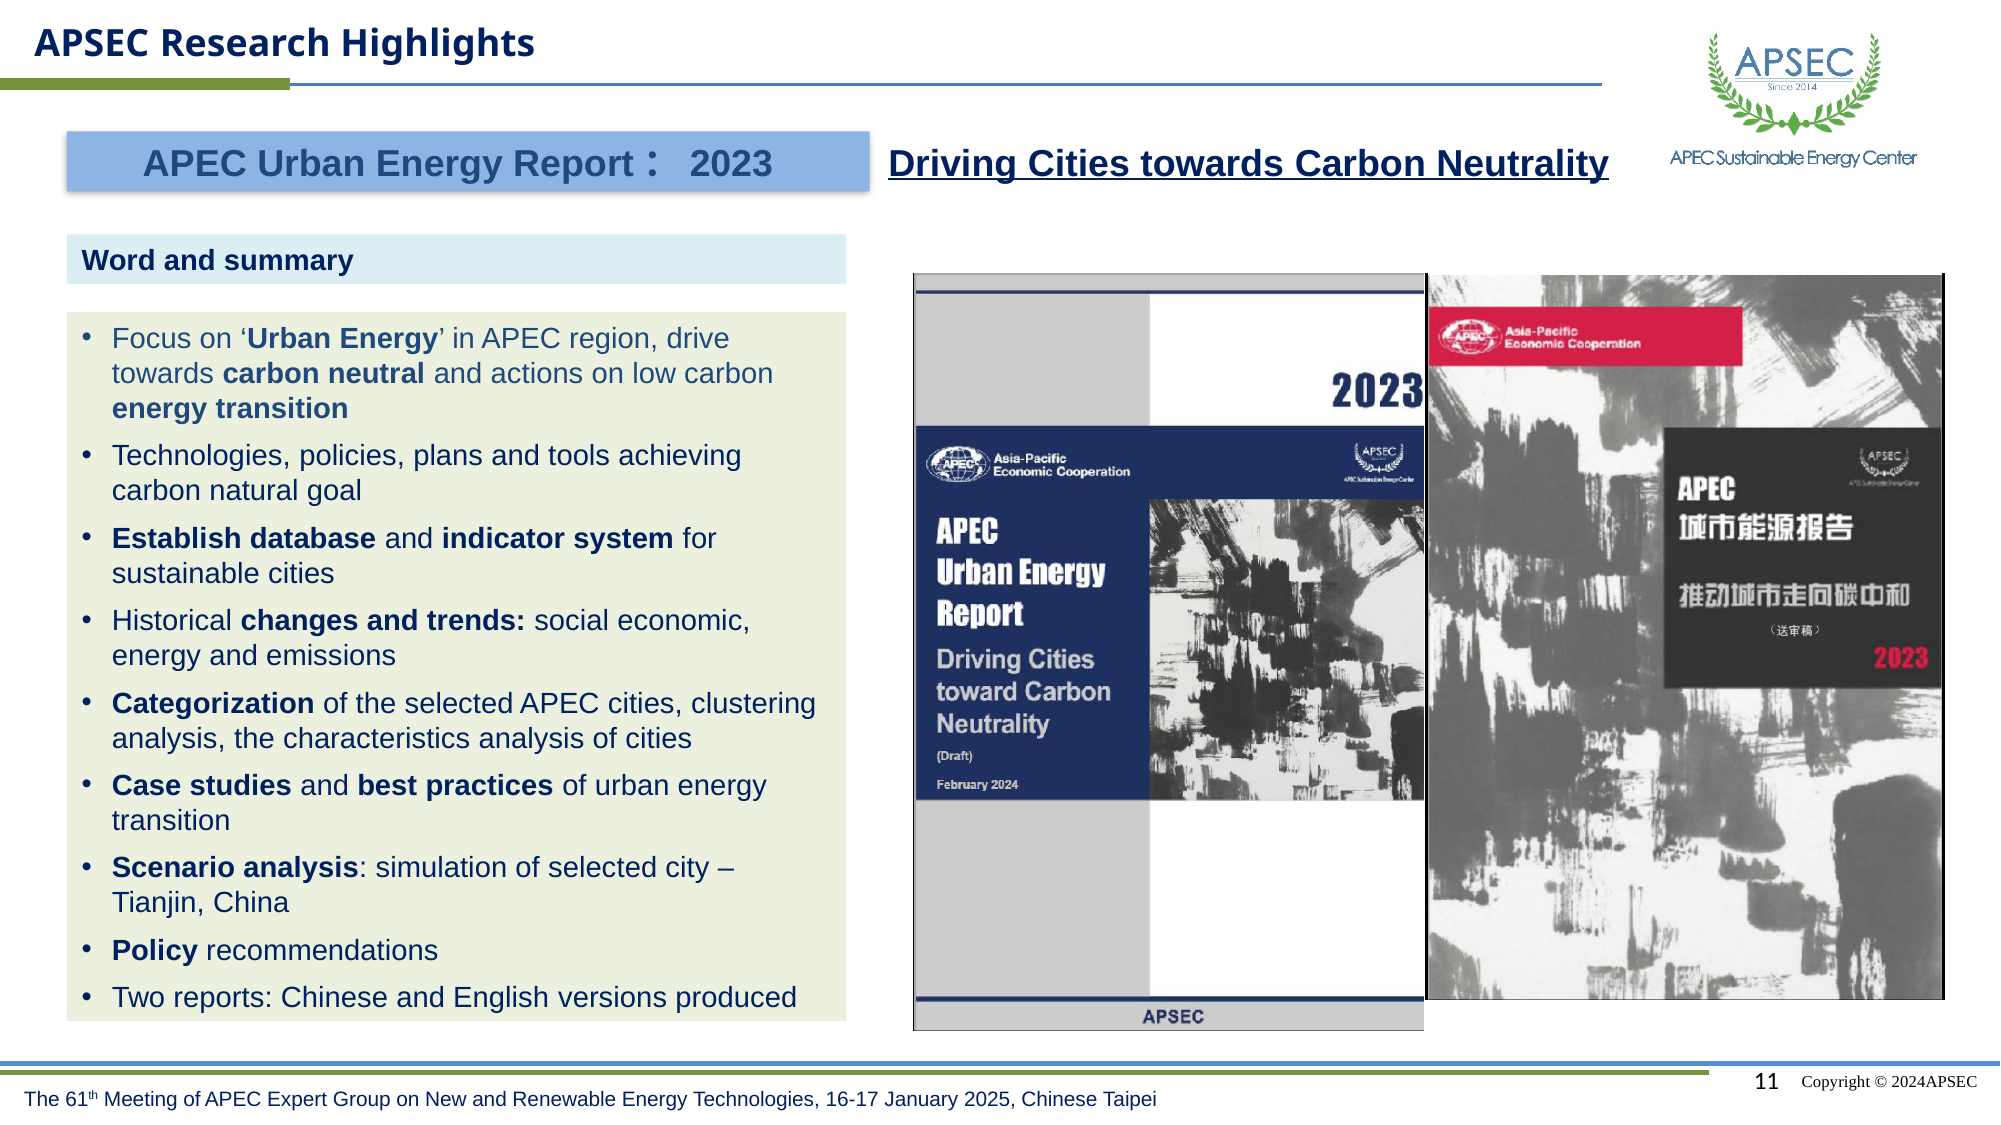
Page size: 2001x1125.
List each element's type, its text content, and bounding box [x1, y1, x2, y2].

text_box APSEC Research Highlights [19, 11, 1020, 72]
text_box Driving Cities towards Carbon Neutrality [873, 131, 1654, 192]
picture [1425, 273, 1945, 1000]
text_box APEC Urban Energy Report：2023 [66, 131, 870, 192]
text_box Word and summary [66, 234, 847, 285]
picture [913, 273, 1424, 1031]
text_box Focus on ‘Urban Energy’ in APEC region, drive towards carbon neutral and actions on low carbon energy transition Technologies, policies, plans and tools achieving carbon natural goal Establish database and indicator system for sustainable cities Historical changes and trends: social economic, energy and emissions Categorization of the selected APEC cities, clustering analysis, the characteristics analysis of cities Case studies and best practices of urban energy transition Scenario analysis: simulation of selected city – Tianjin, China Policy recommendations Two reports: Chinese and English versions produced [66, 311, 847, 1022]
picture [1602, 19, 1985, 232]
slide_number <編號> [1344, 1065, 1795, 1125]
